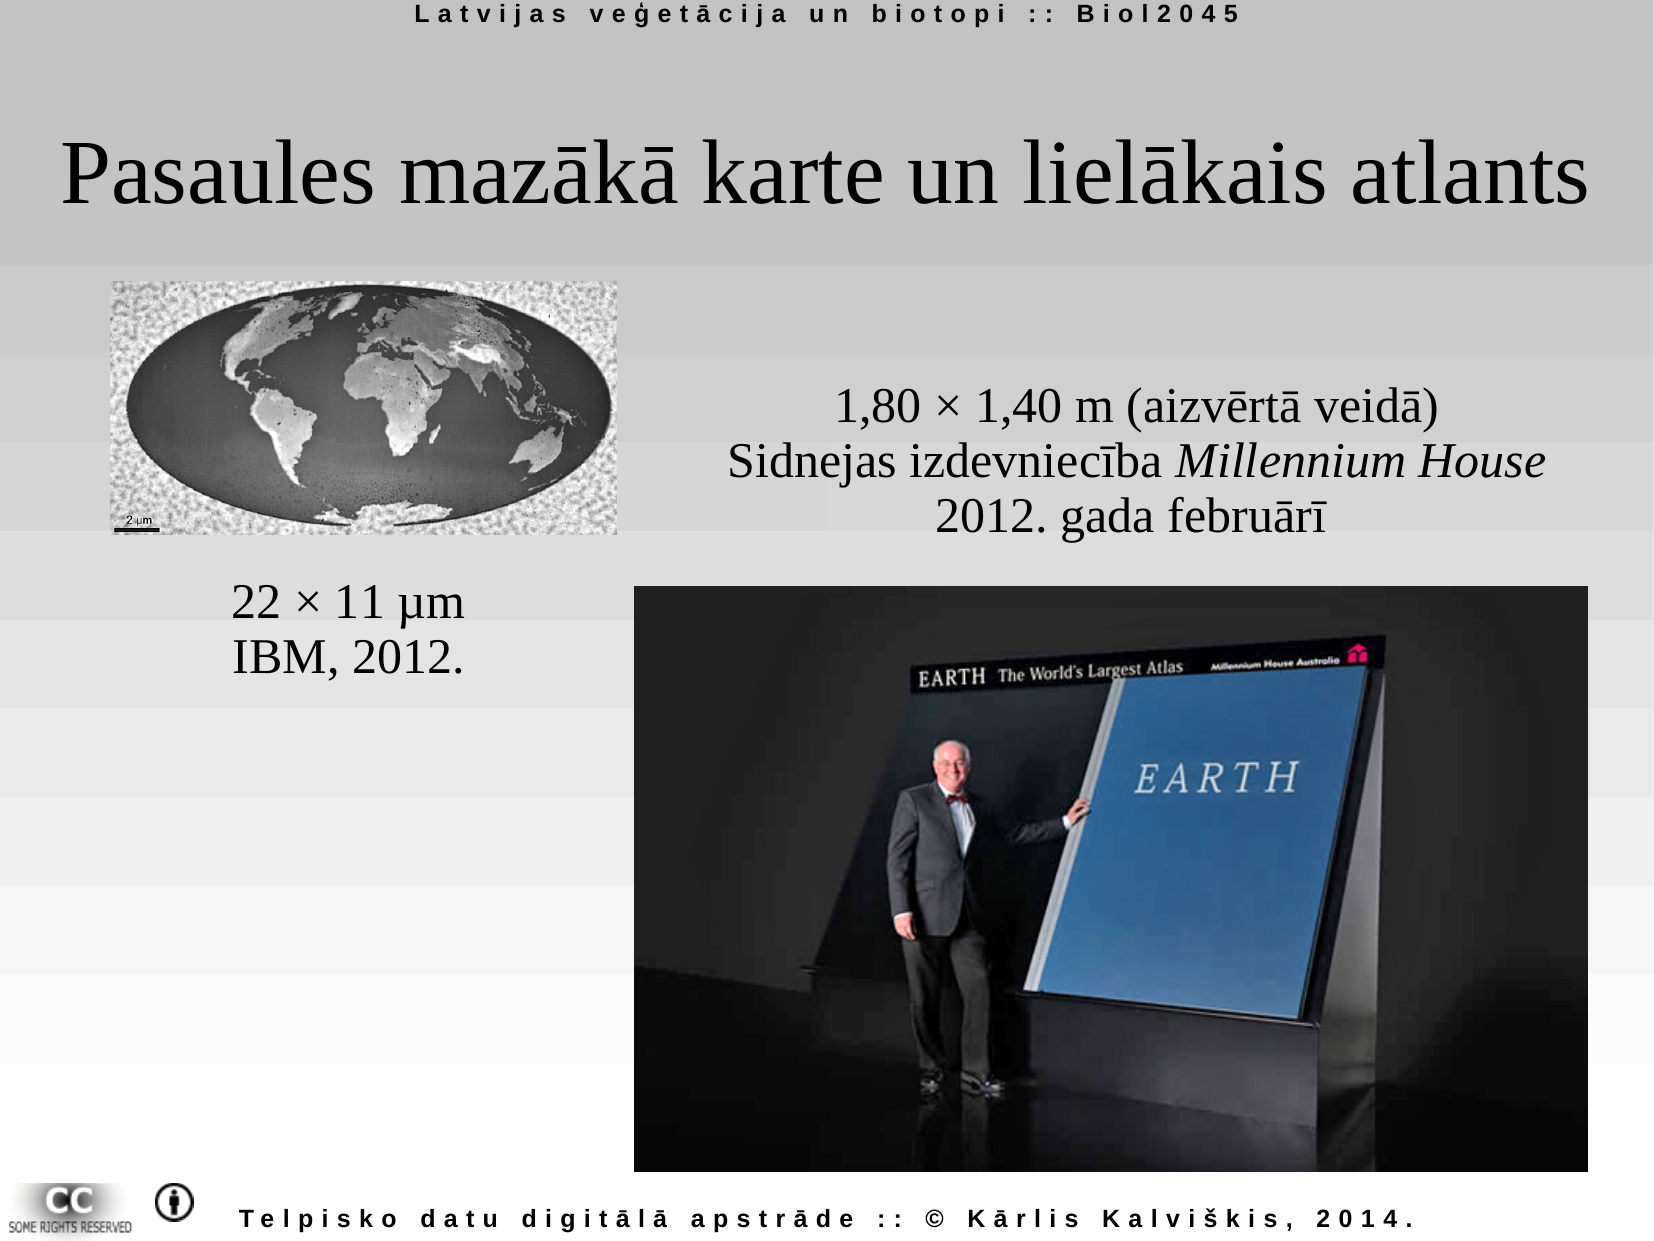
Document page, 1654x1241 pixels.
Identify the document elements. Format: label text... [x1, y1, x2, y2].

text_box 22 × 11 µm IBM, 2012. [232, 573, 466, 685]
title Pasaules mazākā karte un lielākais atlants [29, 49, 1625, 296]
picture [0, 0, 1654, 1241]
text_box 1,80 × 1,40 m (aizvērtā veidā) Sidnejas izdevniecība Millennium House 2012. gada februārī [727, 377, 1547, 544]
